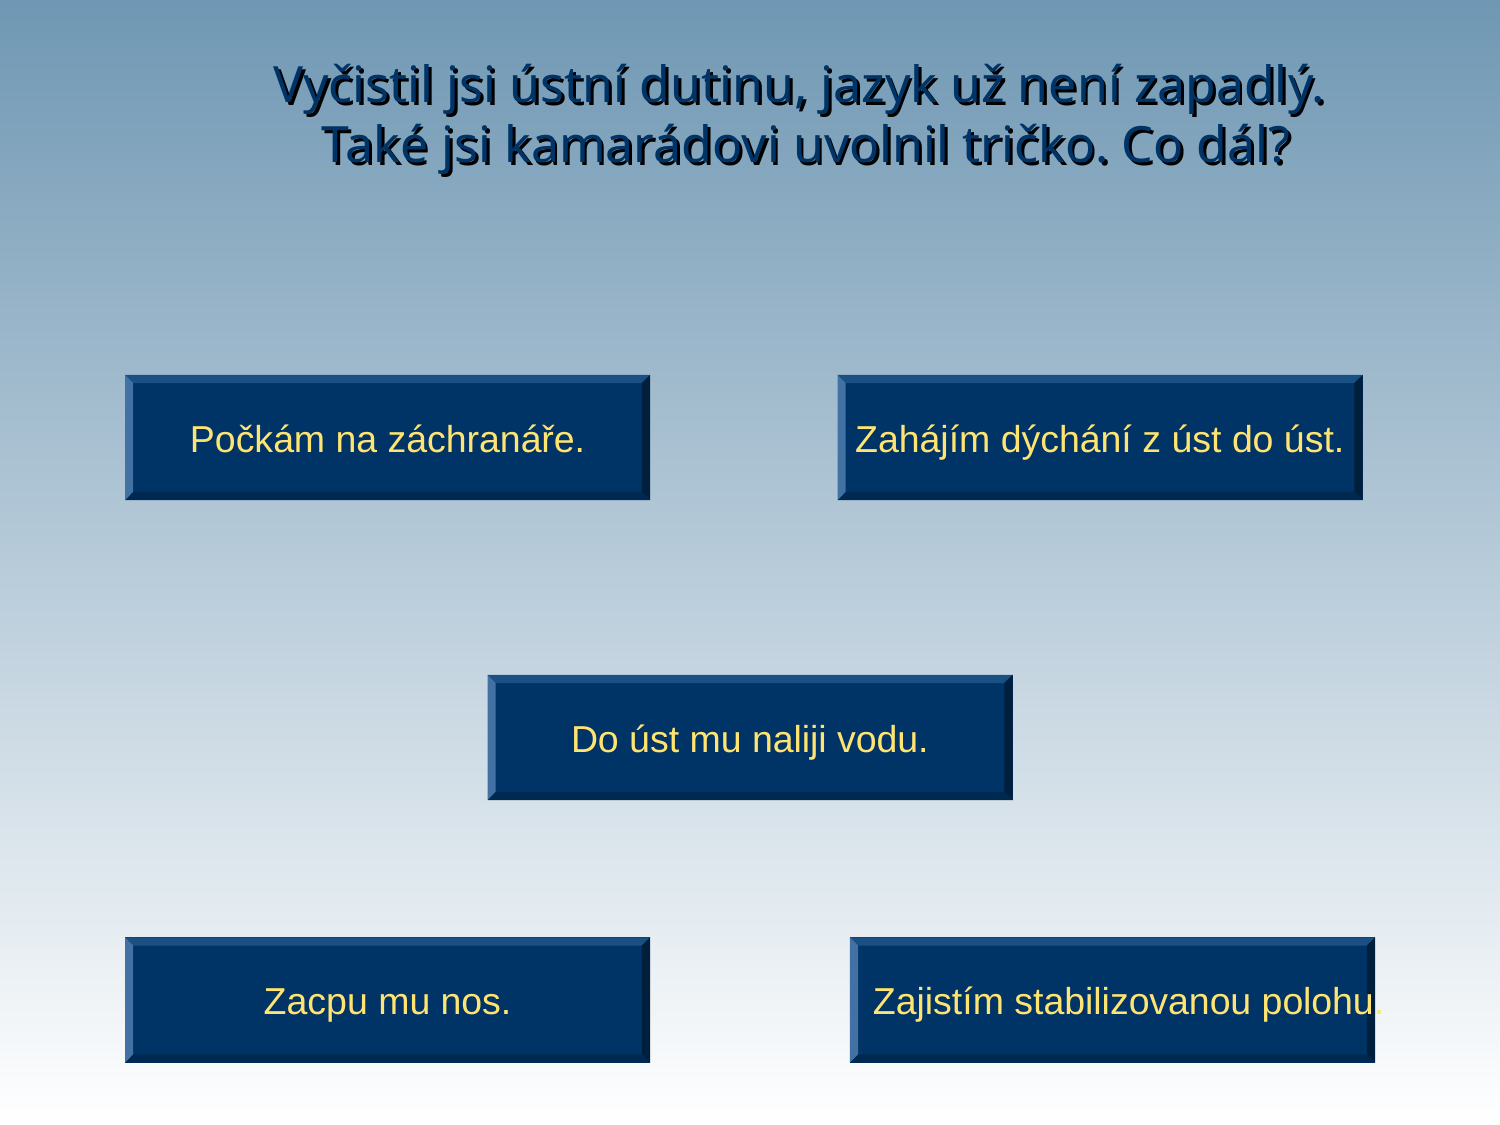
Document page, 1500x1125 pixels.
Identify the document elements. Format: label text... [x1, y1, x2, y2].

list Nepřipisuj si žádný bod. Správná odpověď byla: V Evropské unii. [126, 374, 650, 384]
text_box Počkám na záchranáře. [134, 384, 641, 491]
text_box Zajistím stabilizovanou polohu. [859, 946, 1366, 1054]
list Připiš si 1 bod. [488, 674, 1012, 684]
title SPRÁVNĚ! [838, 374, 1362, 384]
text_box Zacpu mu nos. [134, 946, 641, 1054]
text_box KONEC TESTU – VYHODNOCENÍ [851, 937, 1374, 946]
text_box Do úst mu naliji vodu. [496, 684, 1004, 791]
text_box Zahájím dýchání z úst do úst. [846, 384, 1354, 491]
title Vyčistil jsi ústní dutinu, jazyk už není zapadlý. Také jsi kamarádovi uvolnil tričko. Co dál? [199, 24, 1413, 201]
text_box KONEC TESTU – VYHODNOCENÍ [126, 937, 649, 946]
